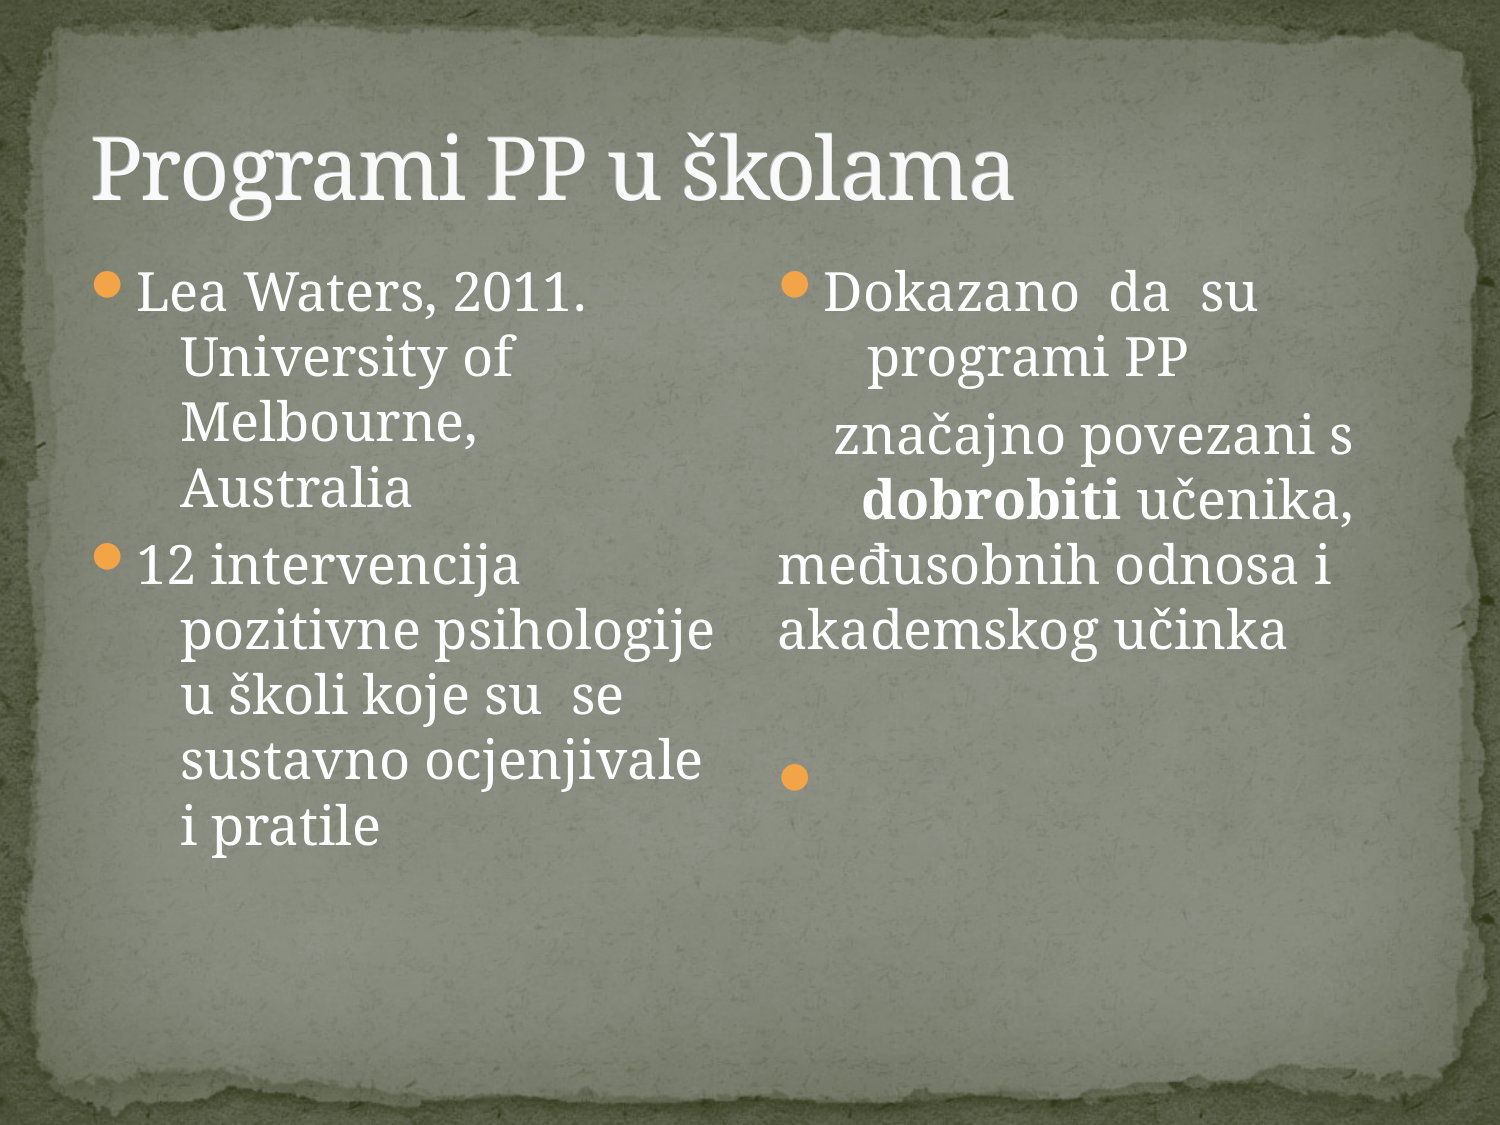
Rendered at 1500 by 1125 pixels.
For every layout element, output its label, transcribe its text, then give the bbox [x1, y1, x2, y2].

list Dokazano da su programi PP značajno povezani s dobrobiti učenika, međusobnih odnosa i akademskog učinka [762, 249, 1429, 1000]
list Lea Waters, 2011. University of Melbourne, Australia 12 intervencija pozitivne psihologije u školi koje su se sustavno ocjenjivale i pratile [75, 249, 742, 1000]
title Programi PP u školama [75, 24, 1426, 225]
